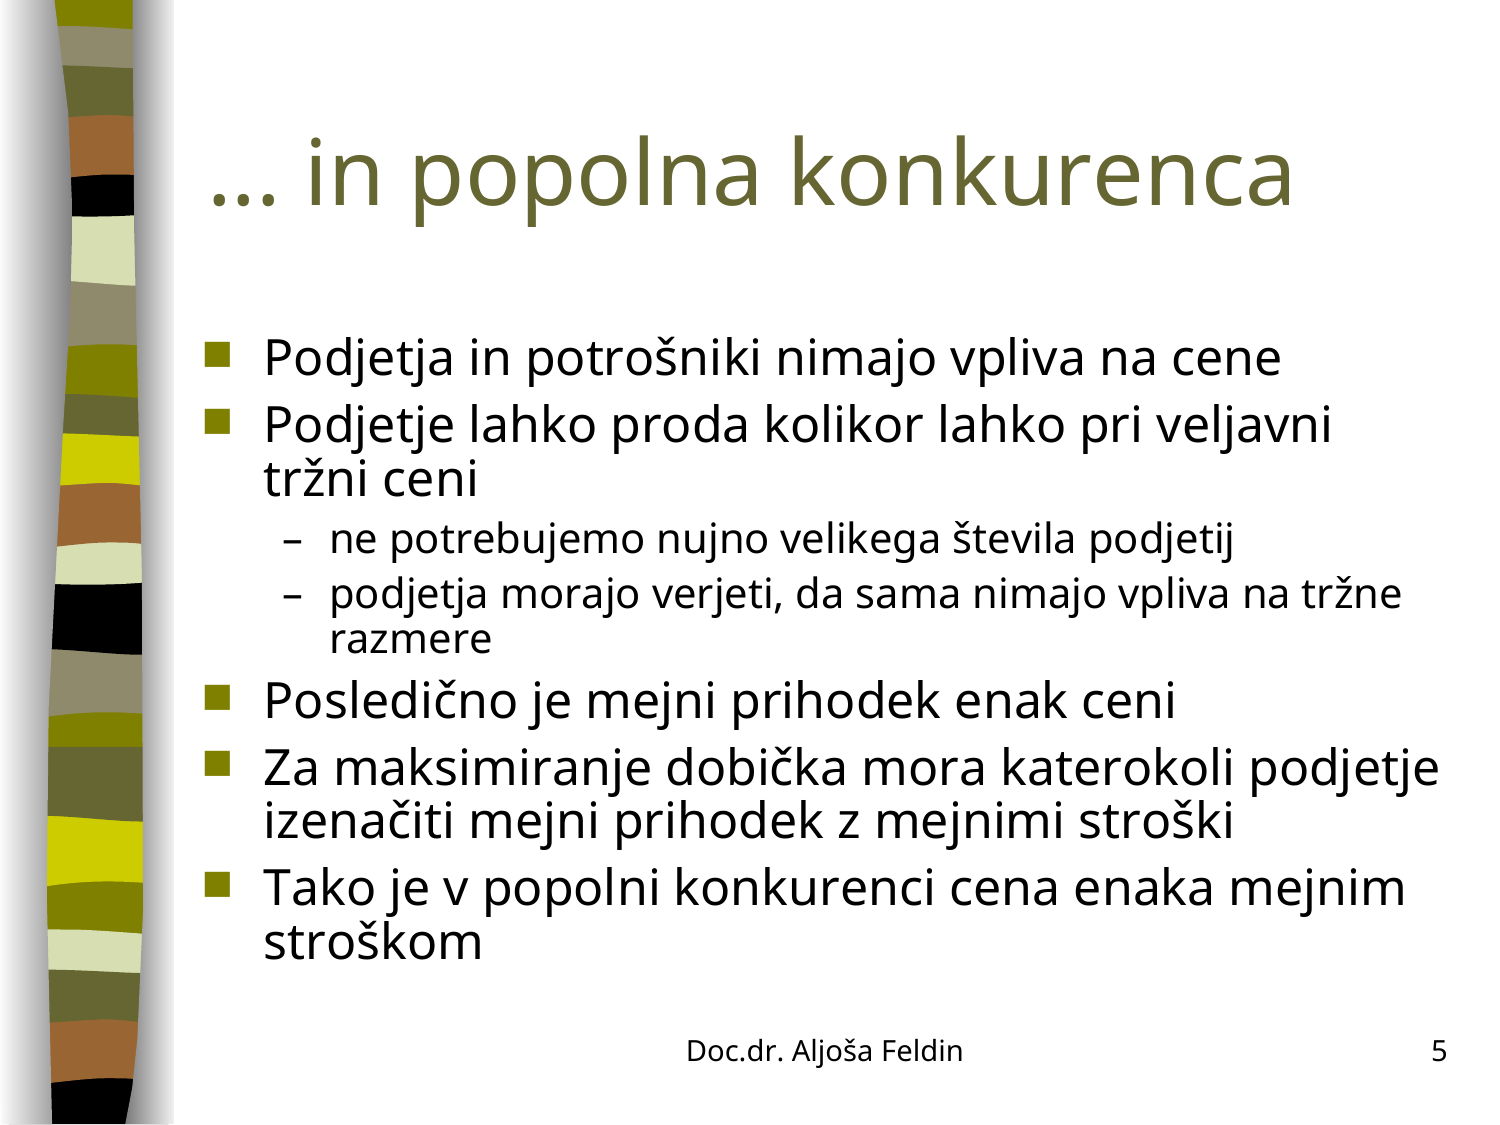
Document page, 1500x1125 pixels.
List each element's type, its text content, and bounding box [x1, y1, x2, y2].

text_box Doc.dr. Aljoša Feldin [587, 1025, 1063, 1101]
list Podjetja in potrošniki nimajo vpliva na cene Podjetje lahko proda kolikor lahko pri veljavni tržni ceni ne potrebujemo nujno velikega števila podjetij podjetja morajo verjeti, da sama nimajo vpliva na tržne razmere Posledično je mejni prihodek enak ceni Za maksimiranje dobička mora katerokoli podjetje izenačiti mejni prihodek z mejnimi stroški Tako je v popolni konkurenci cena enaka mejnim stroškom [192, 324, 1468, 1001]
title ... in popolna konkurenca [192, 74, 1468, 263]
text_box <number> [1149, 1025, 1463, 1101]
